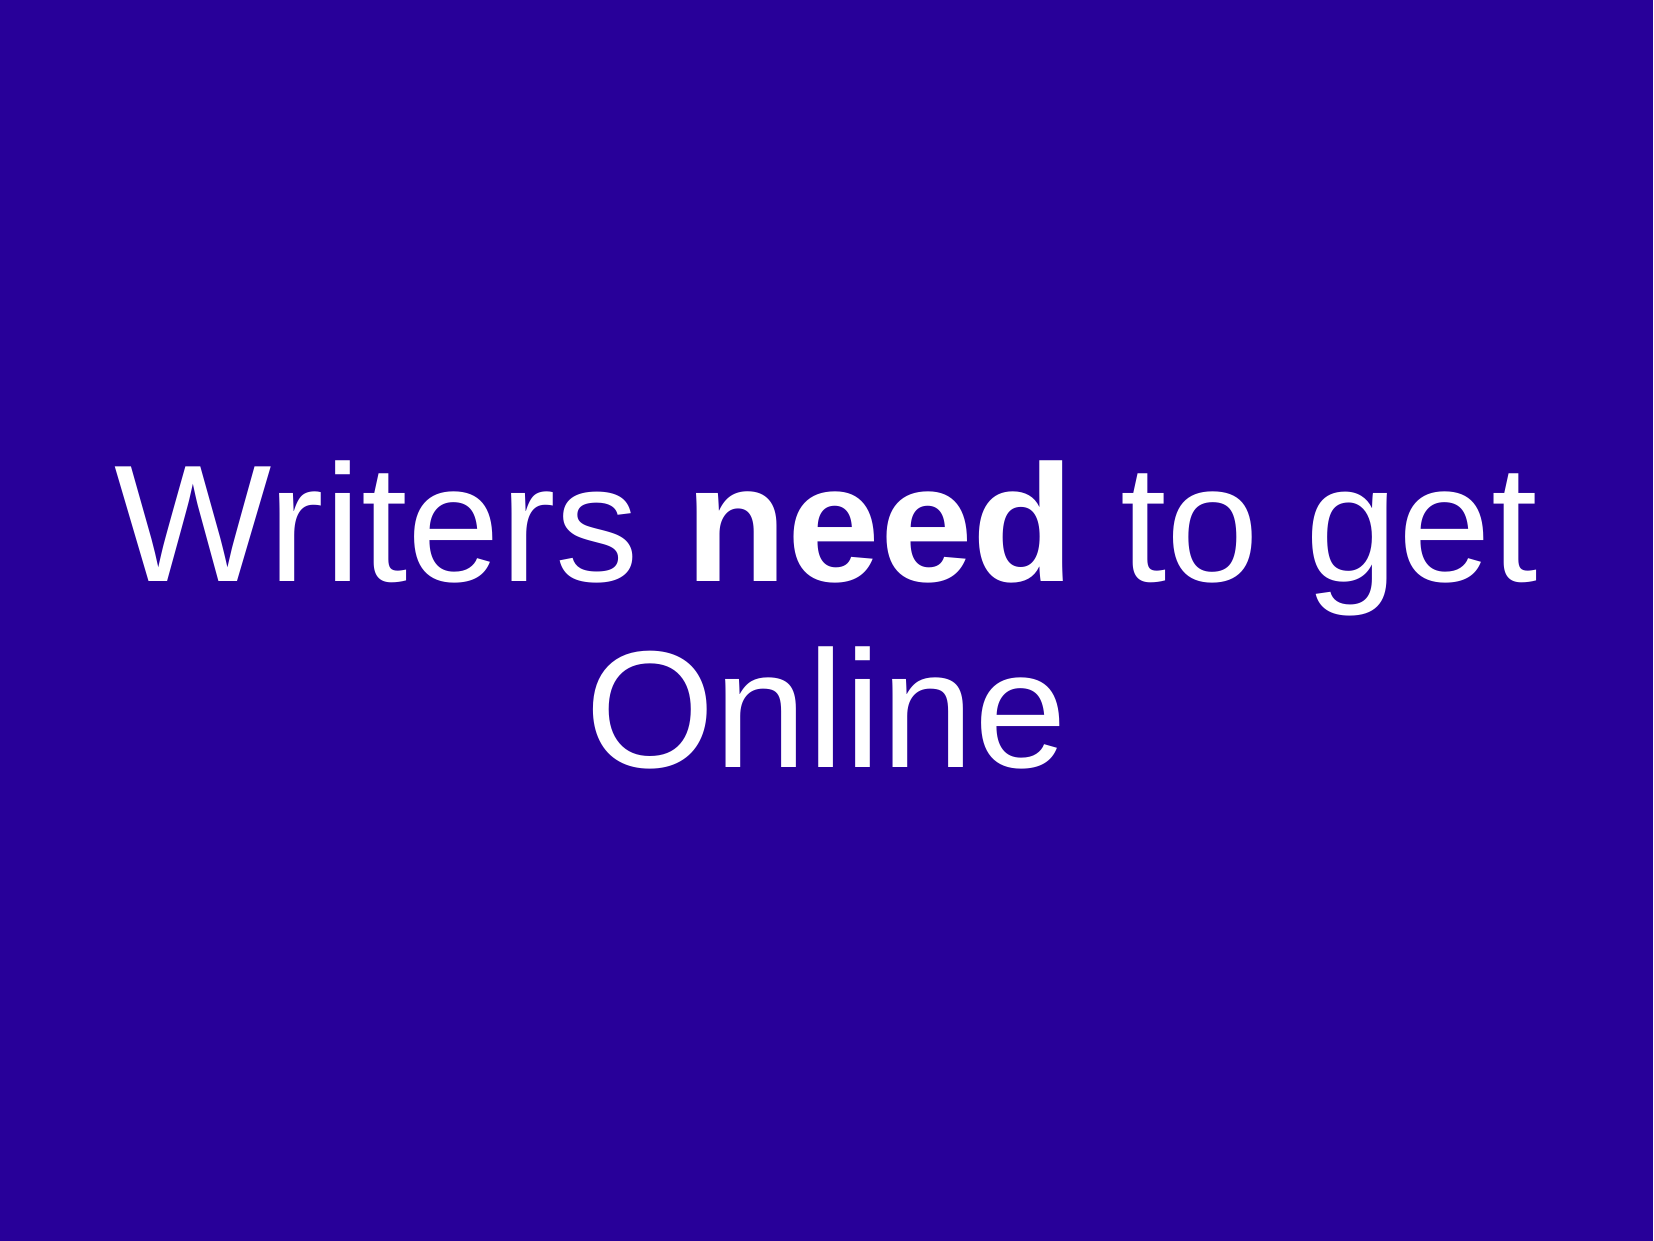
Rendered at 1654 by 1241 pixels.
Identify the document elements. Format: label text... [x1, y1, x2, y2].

subtitle Writers need to get Online [82, 214, 1571, 1019]
